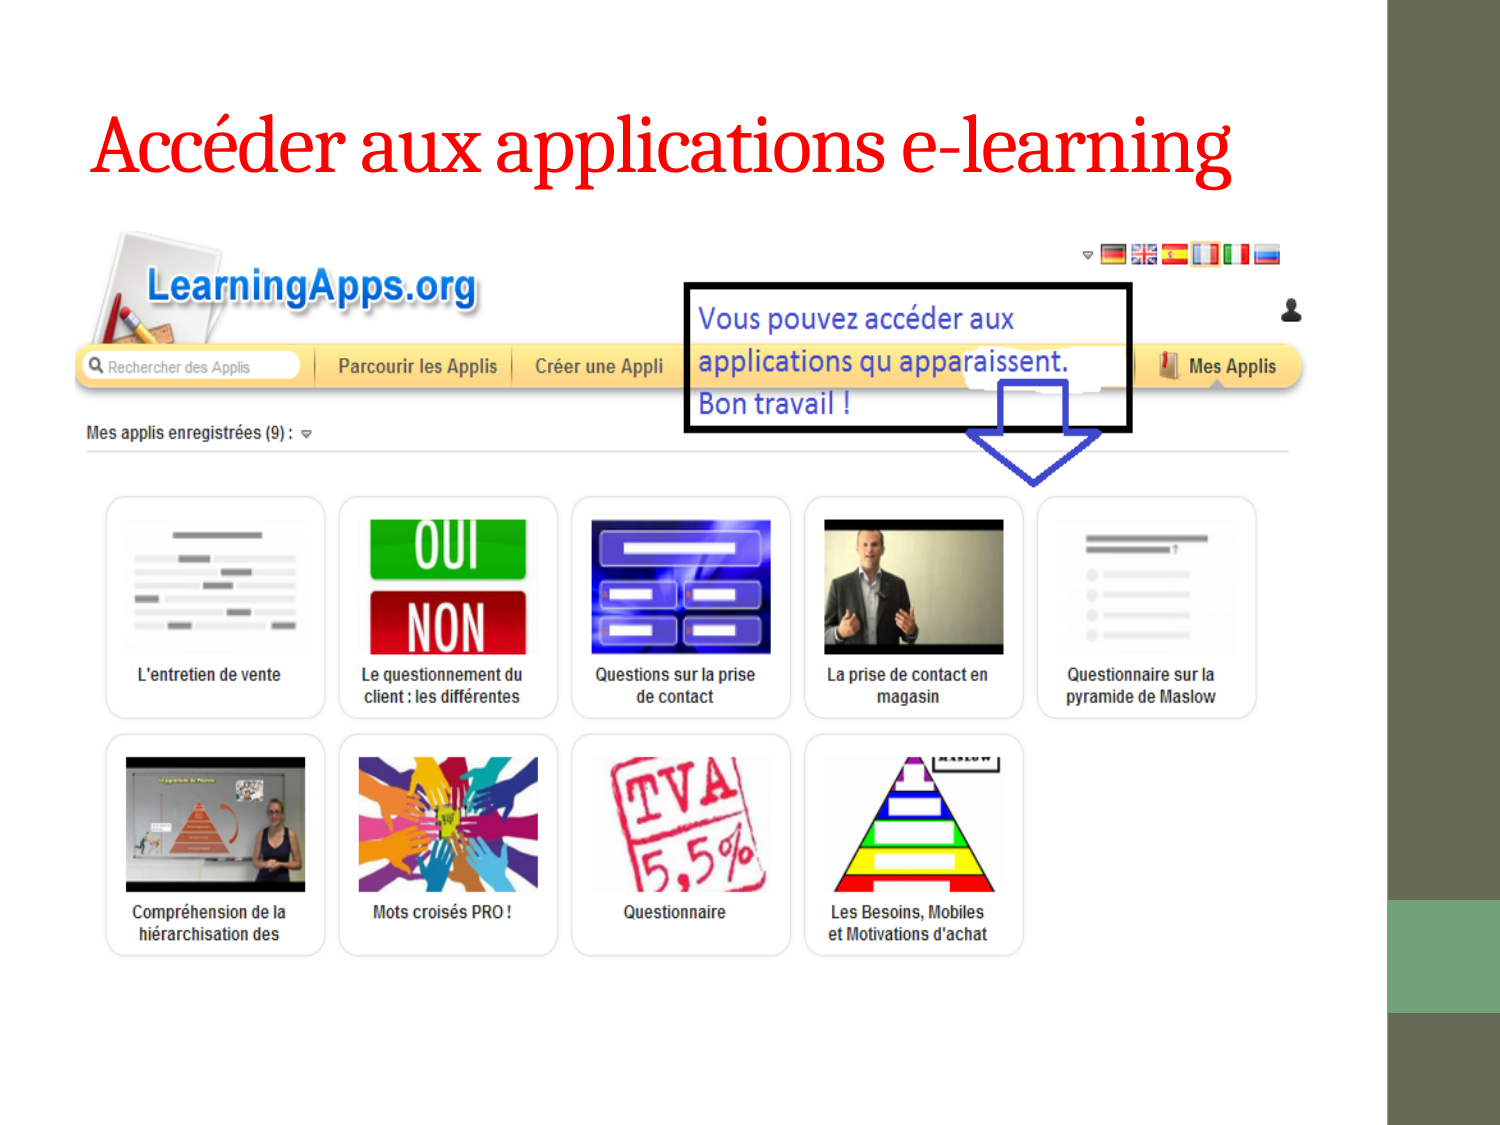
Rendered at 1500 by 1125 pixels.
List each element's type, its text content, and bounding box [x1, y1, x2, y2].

picture [75, 231, 1326, 986]
title Accéder aux applications e-learning [75, 45, 1326, 231]
